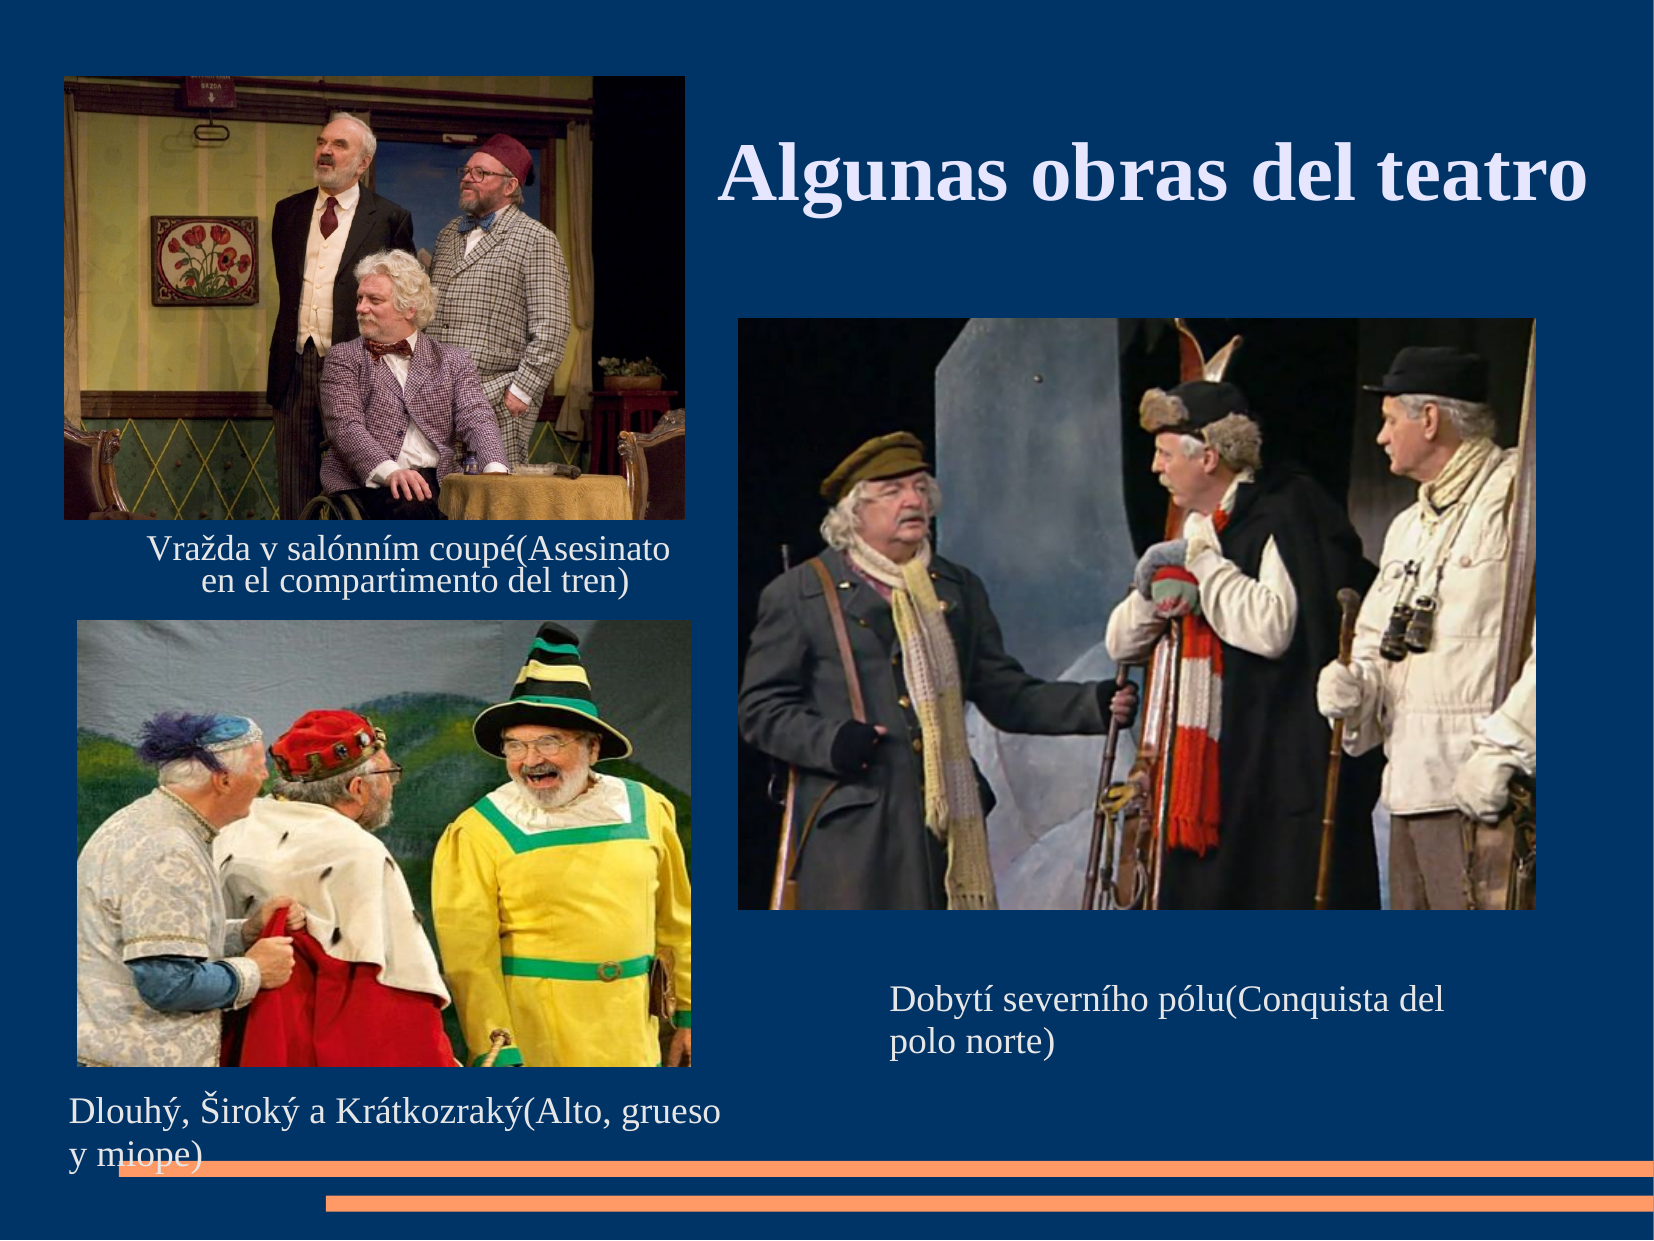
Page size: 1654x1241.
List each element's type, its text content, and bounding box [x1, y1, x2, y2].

picture [738, 319, 1536, 910]
picture [64, 76, 685, 520]
text_box Dobytí severního pólu(Conquista del polo norte) [889, 974, 1477, 1063]
list Vražda v salónním coupé(Asesinato en el compartimento del tren) [91, 531, 680, 620]
title Algunas obras del teatro [448, 73, 1654, 266]
text_box Dlouhý, Široký a Krátkozraký(Alto, grueso y miope) [68, 1086, 745, 1176]
picture [77, 620, 691, 1067]
